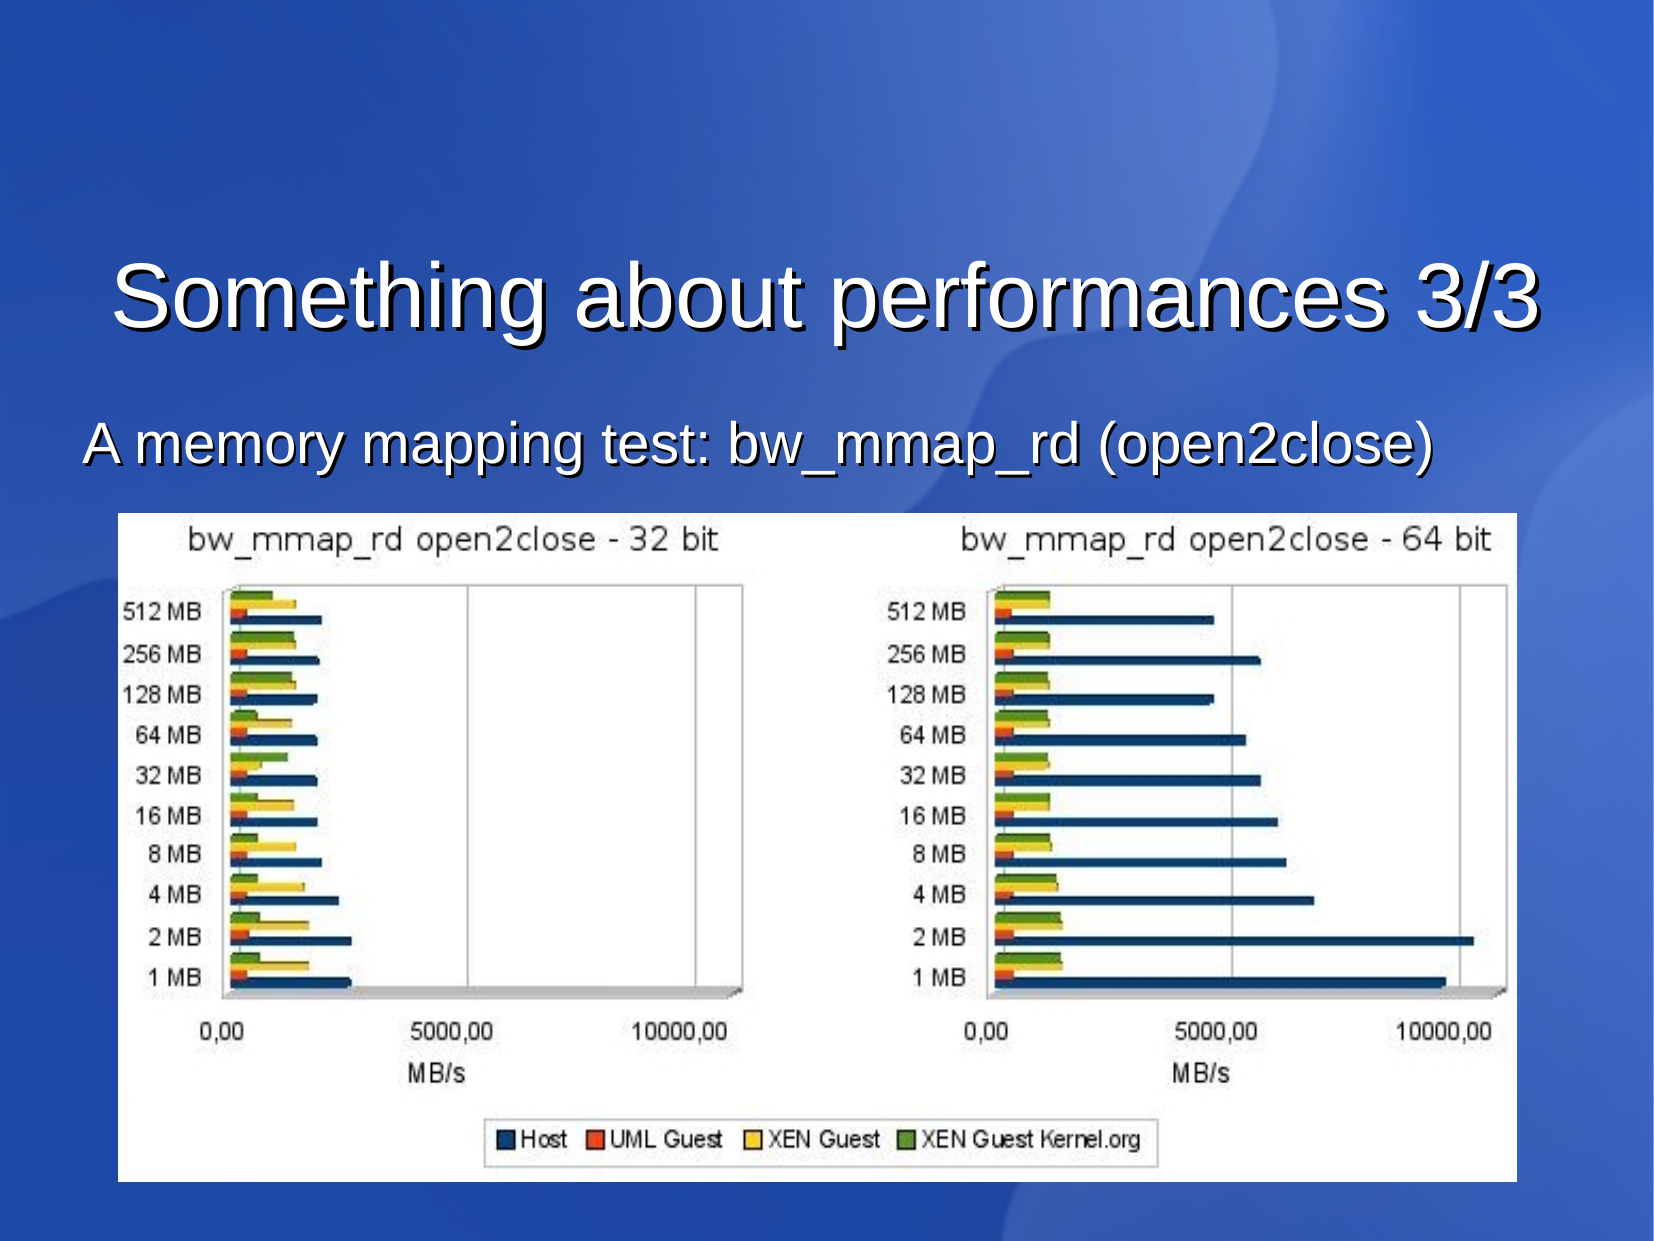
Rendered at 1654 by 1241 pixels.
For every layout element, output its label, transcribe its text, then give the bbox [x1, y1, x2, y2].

title Something about performances 3/3 [82, 206, 1571, 384]
picture [0, 0, 1654, 1241]
subtitle A memory mapping test: bw_mmap_rd (open2close) [82, 410, 1571, 1075]
